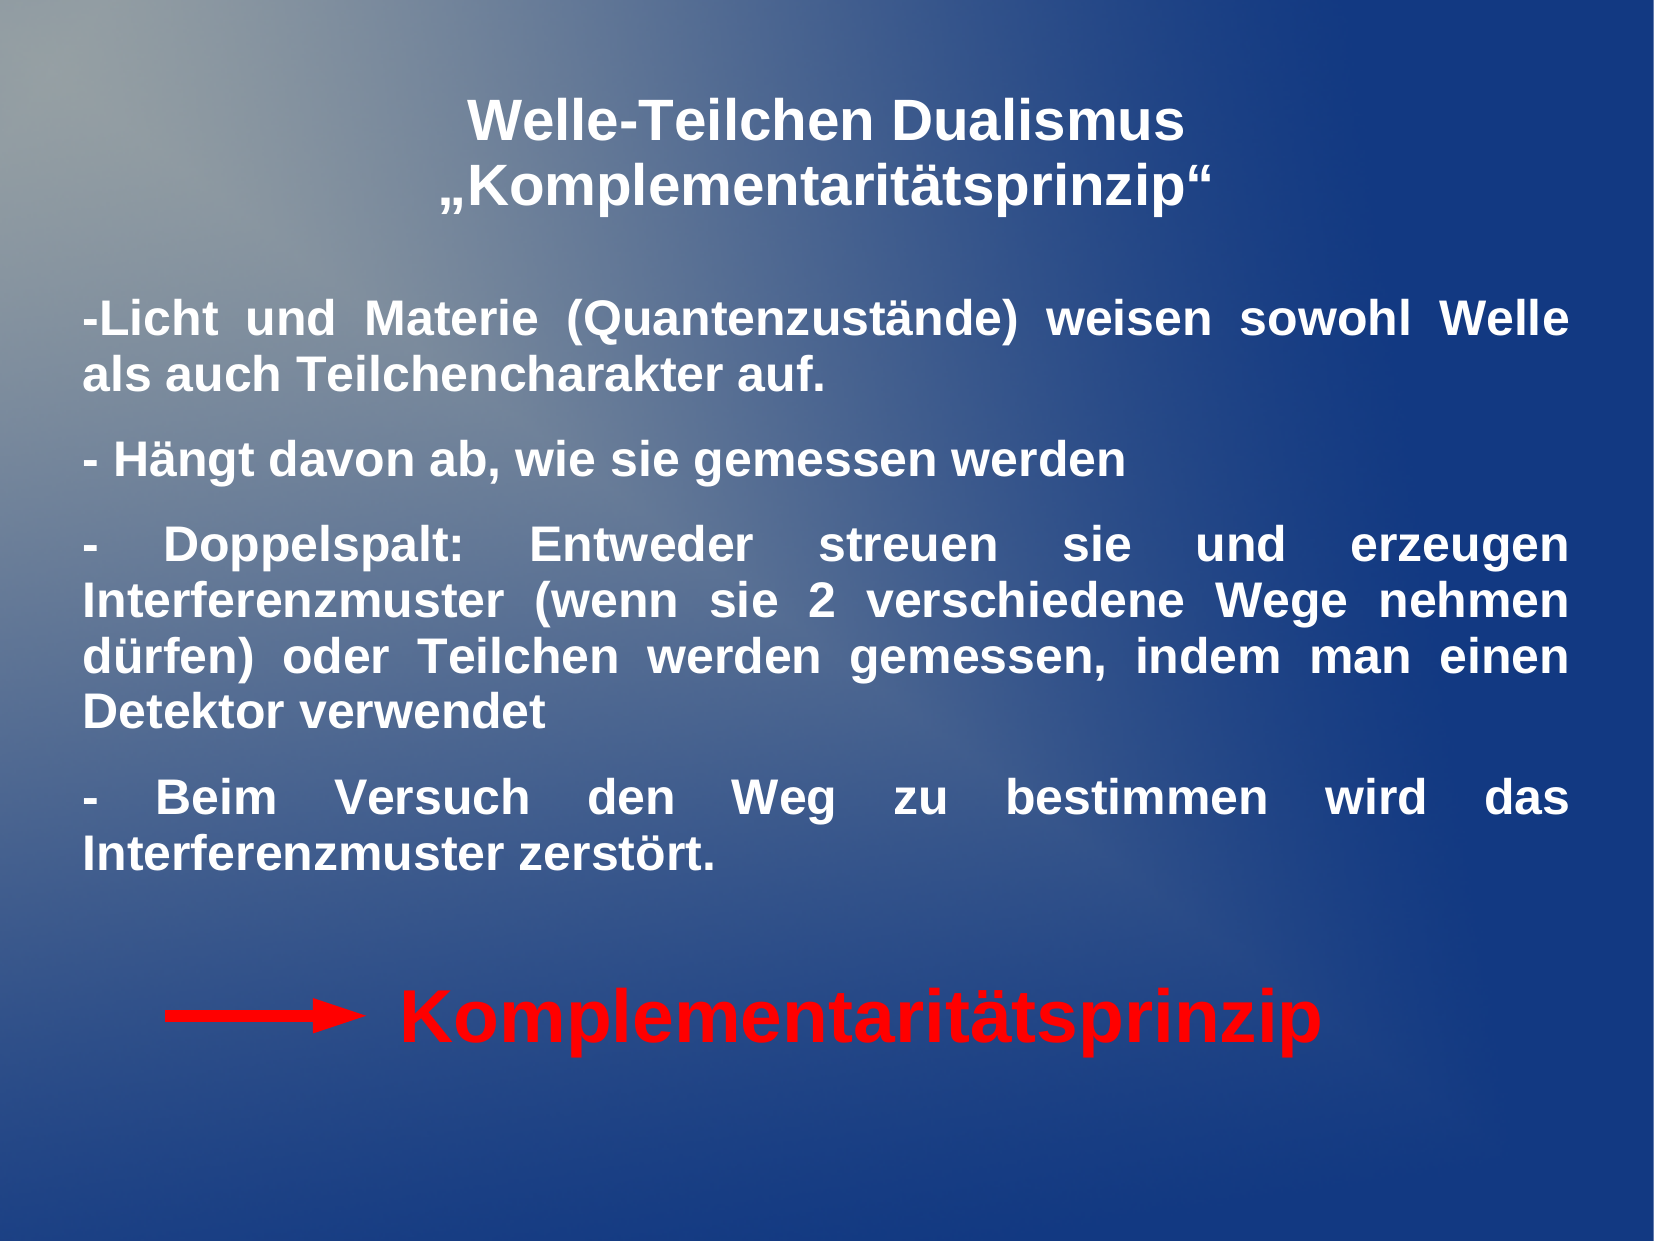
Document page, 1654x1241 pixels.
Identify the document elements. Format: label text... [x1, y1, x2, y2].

picture [0, 0, 1654, 1241]
list -Licht und Materie (Quantenzustände) weisen sowohl Welle als auch Teilchencharakter auf. - Hängt davon ab, wie sie gemessen werden - Doppelspalt: Entweder streuen sie und erzeugen Interferenzmuster (wenn sie 2 verschiedene Wege nehmen dürfen) oder Teilchen werden gemessen, indem man einen Detektor verwendet - Beim Versuch den Weg zu bestimmen wird das Interferenzmuster zerstört. Komplementaritätsprinzip [82, 290, 1571, 1173]
title Welle-Teilchen Dualismus „Komplementaritätsprinzip“ [82, 49, 1571, 257]
